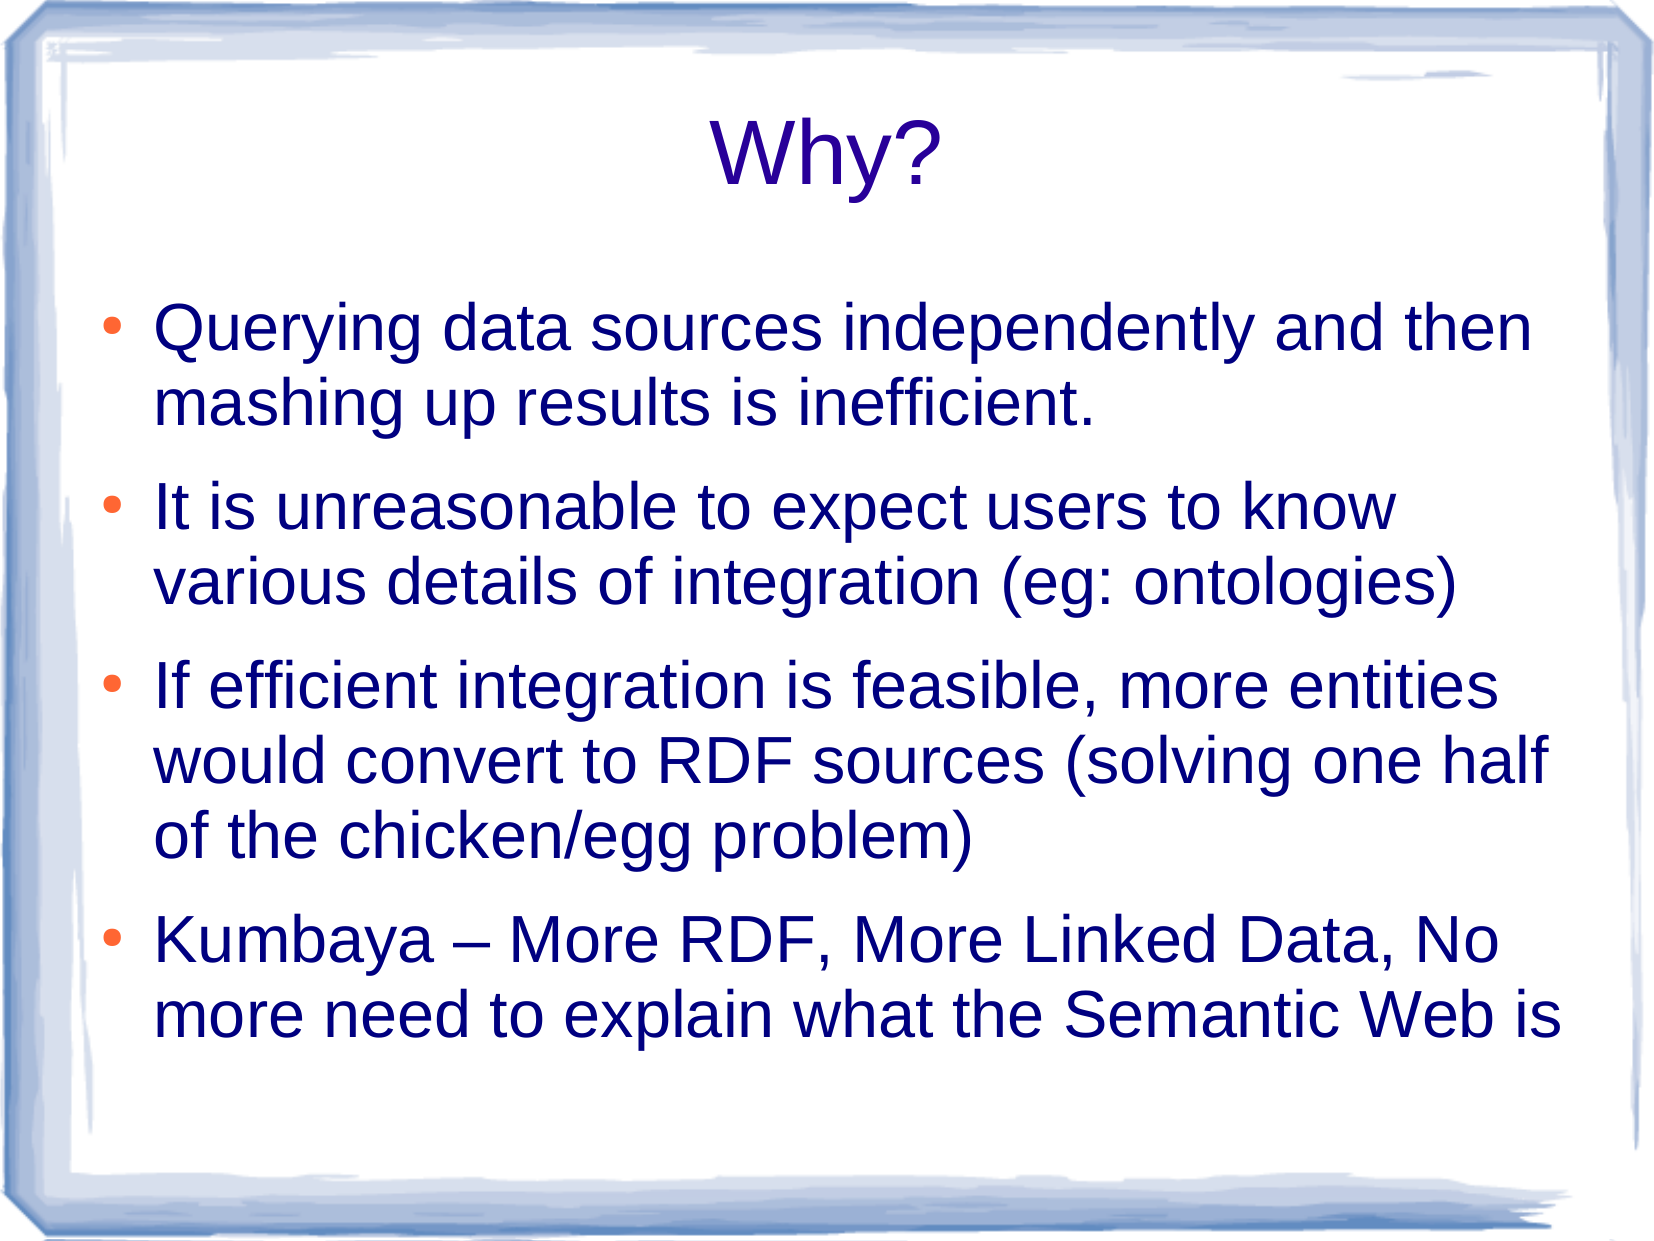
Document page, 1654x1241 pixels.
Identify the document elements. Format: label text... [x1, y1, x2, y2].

title Why? [82, 49, 1571, 257]
list Querying data sources independently and then mashing up results is inefficient. It is unreasonable to expect users to know various details of integration (eg: ontologies) If efficient integration is feasible, more entities would convert to RDF sources (solving one half of the chicken/egg problem) Kumbaya – More RDF, More Linked Data, No more need to explain what the Semantic Web is [82, 290, 1571, 1094]
picture [0, 0, 1654, 1241]
